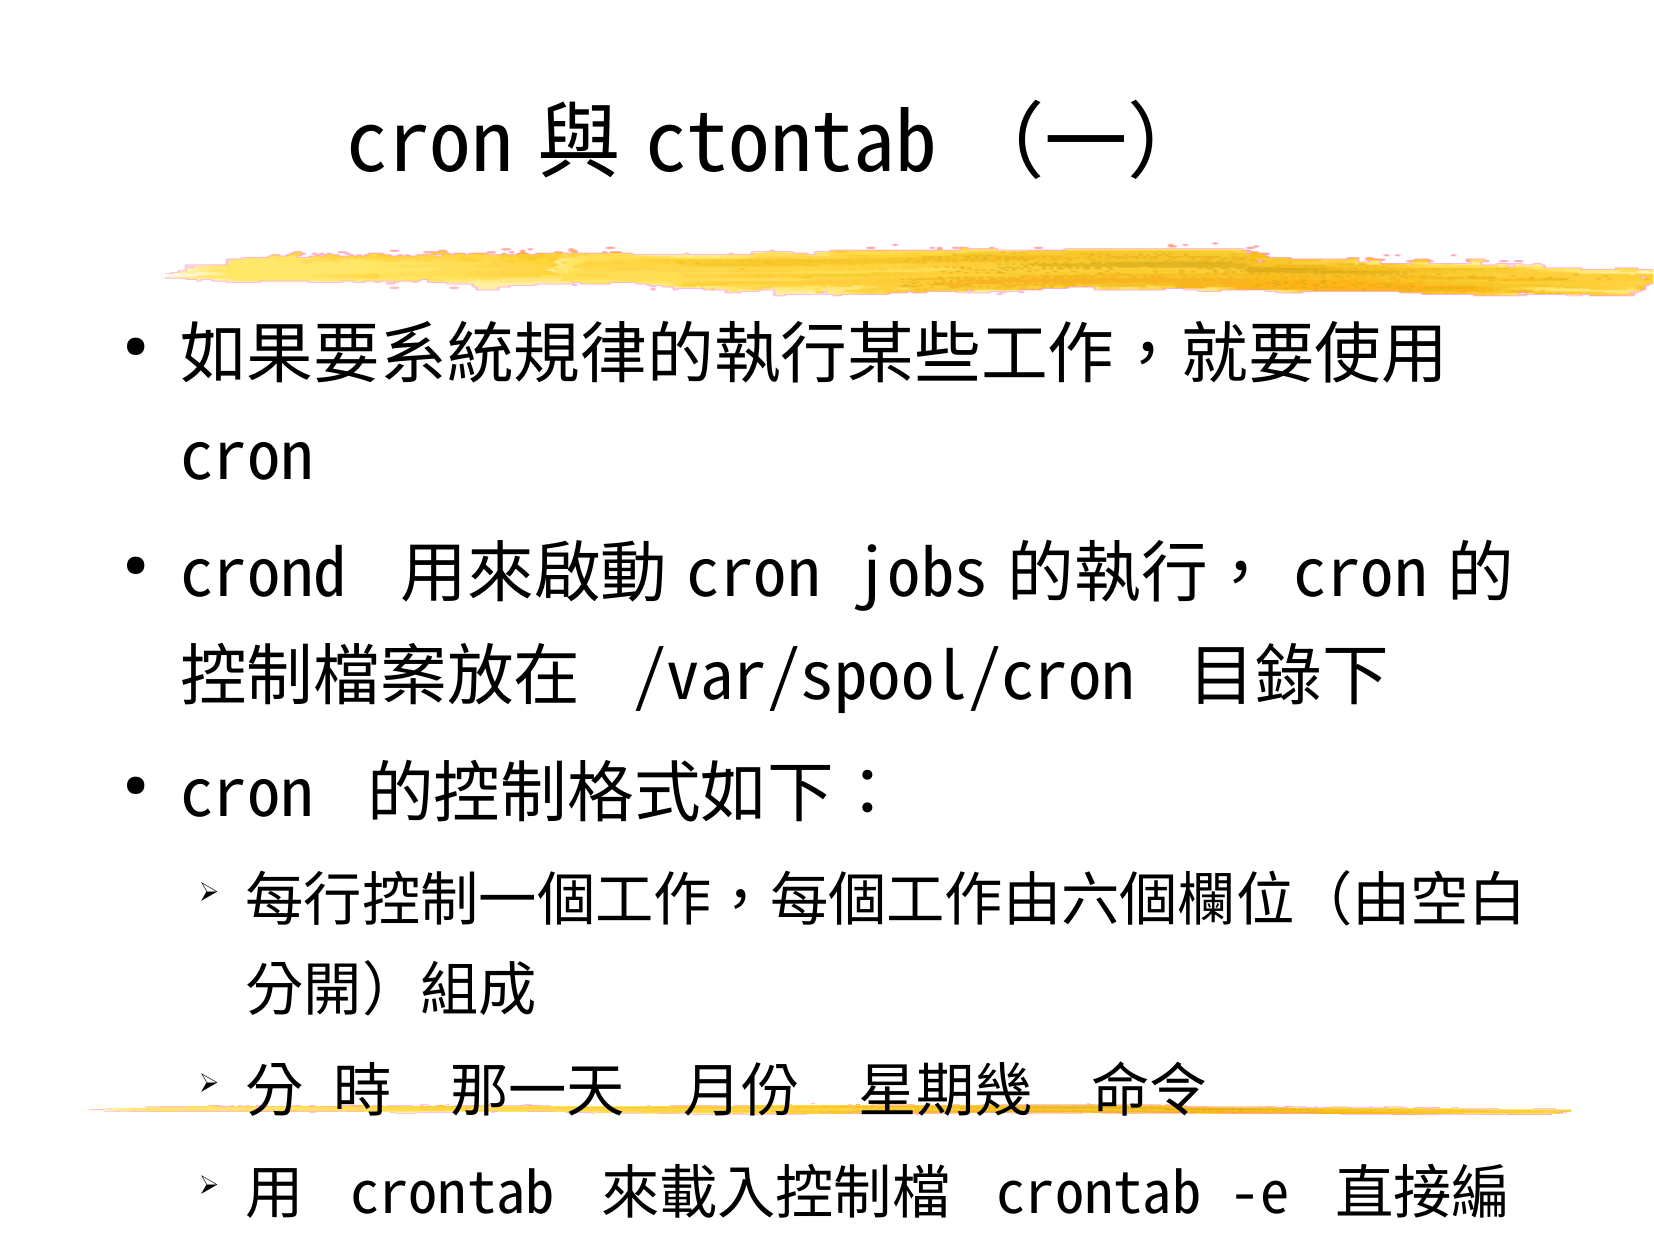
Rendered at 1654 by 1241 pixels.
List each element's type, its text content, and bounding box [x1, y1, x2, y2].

picture [165, 237, 1654, 308]
title cron與ctontab（一） [76, 28, 1482, 236]
picture [82, 1102, 124, 1117]
list 如果要系統規律的執行某些工作，就要使用 cron crond 用來啟動cron jobs的執行，cron的控制檔案放在 /var/spool/cron 目錄下 cron 的控制格式如下： 每行控制一個工作，每個工作由六個欄位（由空白分開）組成 分 時 那一天 月份 星期幾 命令 用 crontab 來載入控制檔 crontab -e 直接編輯控制檔 crontab -u userid可用來載入userid的cron 控制檔 [124, 293, 1530, 1160]
picture [1530, 1102, 1571, 1117]
